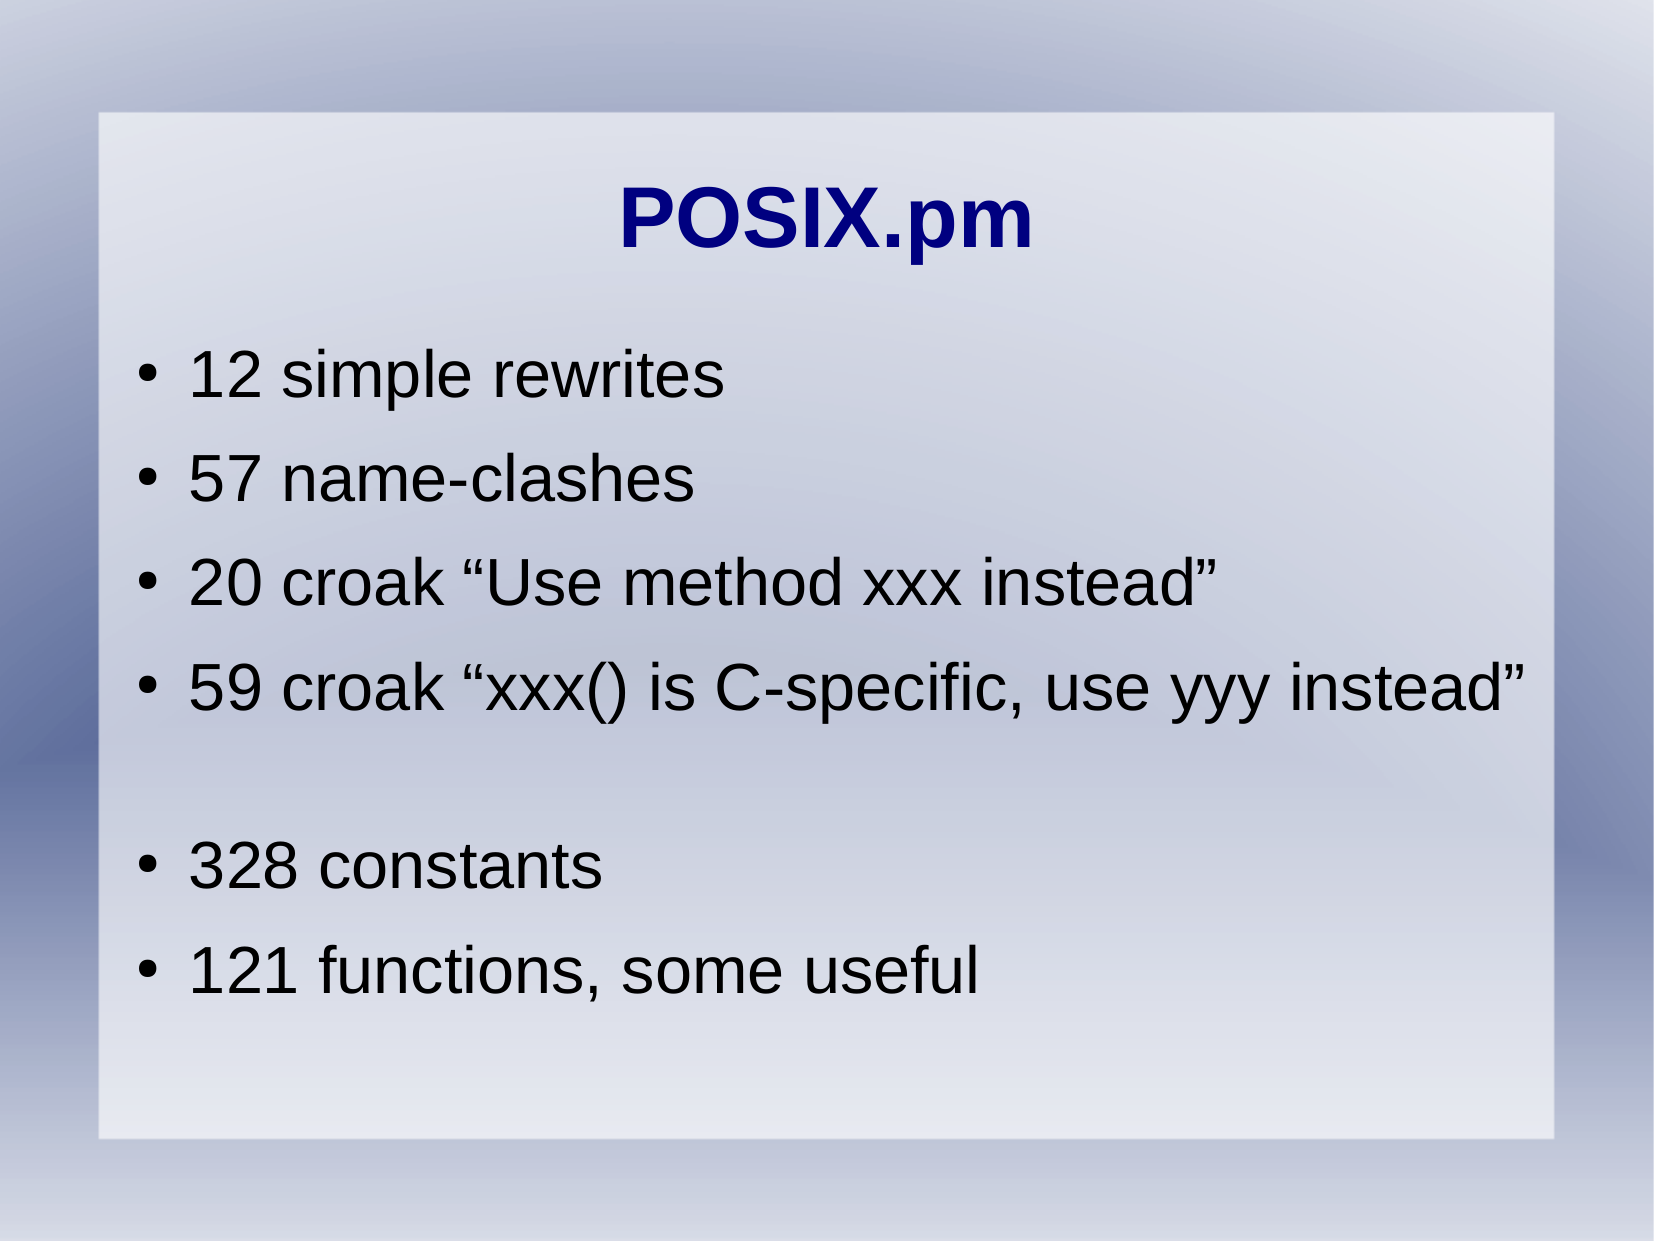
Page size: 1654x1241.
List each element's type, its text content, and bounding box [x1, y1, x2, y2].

picture [0, 0, 1654, 1241]
list 12 simple rewrites 57 name-clashes 20 croak “Use method xxx instead” 59 croak “xxx() is C-specific, use yyy instead” 328 constants 121 functions, some useful [118, 336, 1576, 1156]
title POSIX.pm [118, 114, 1536, 322]
